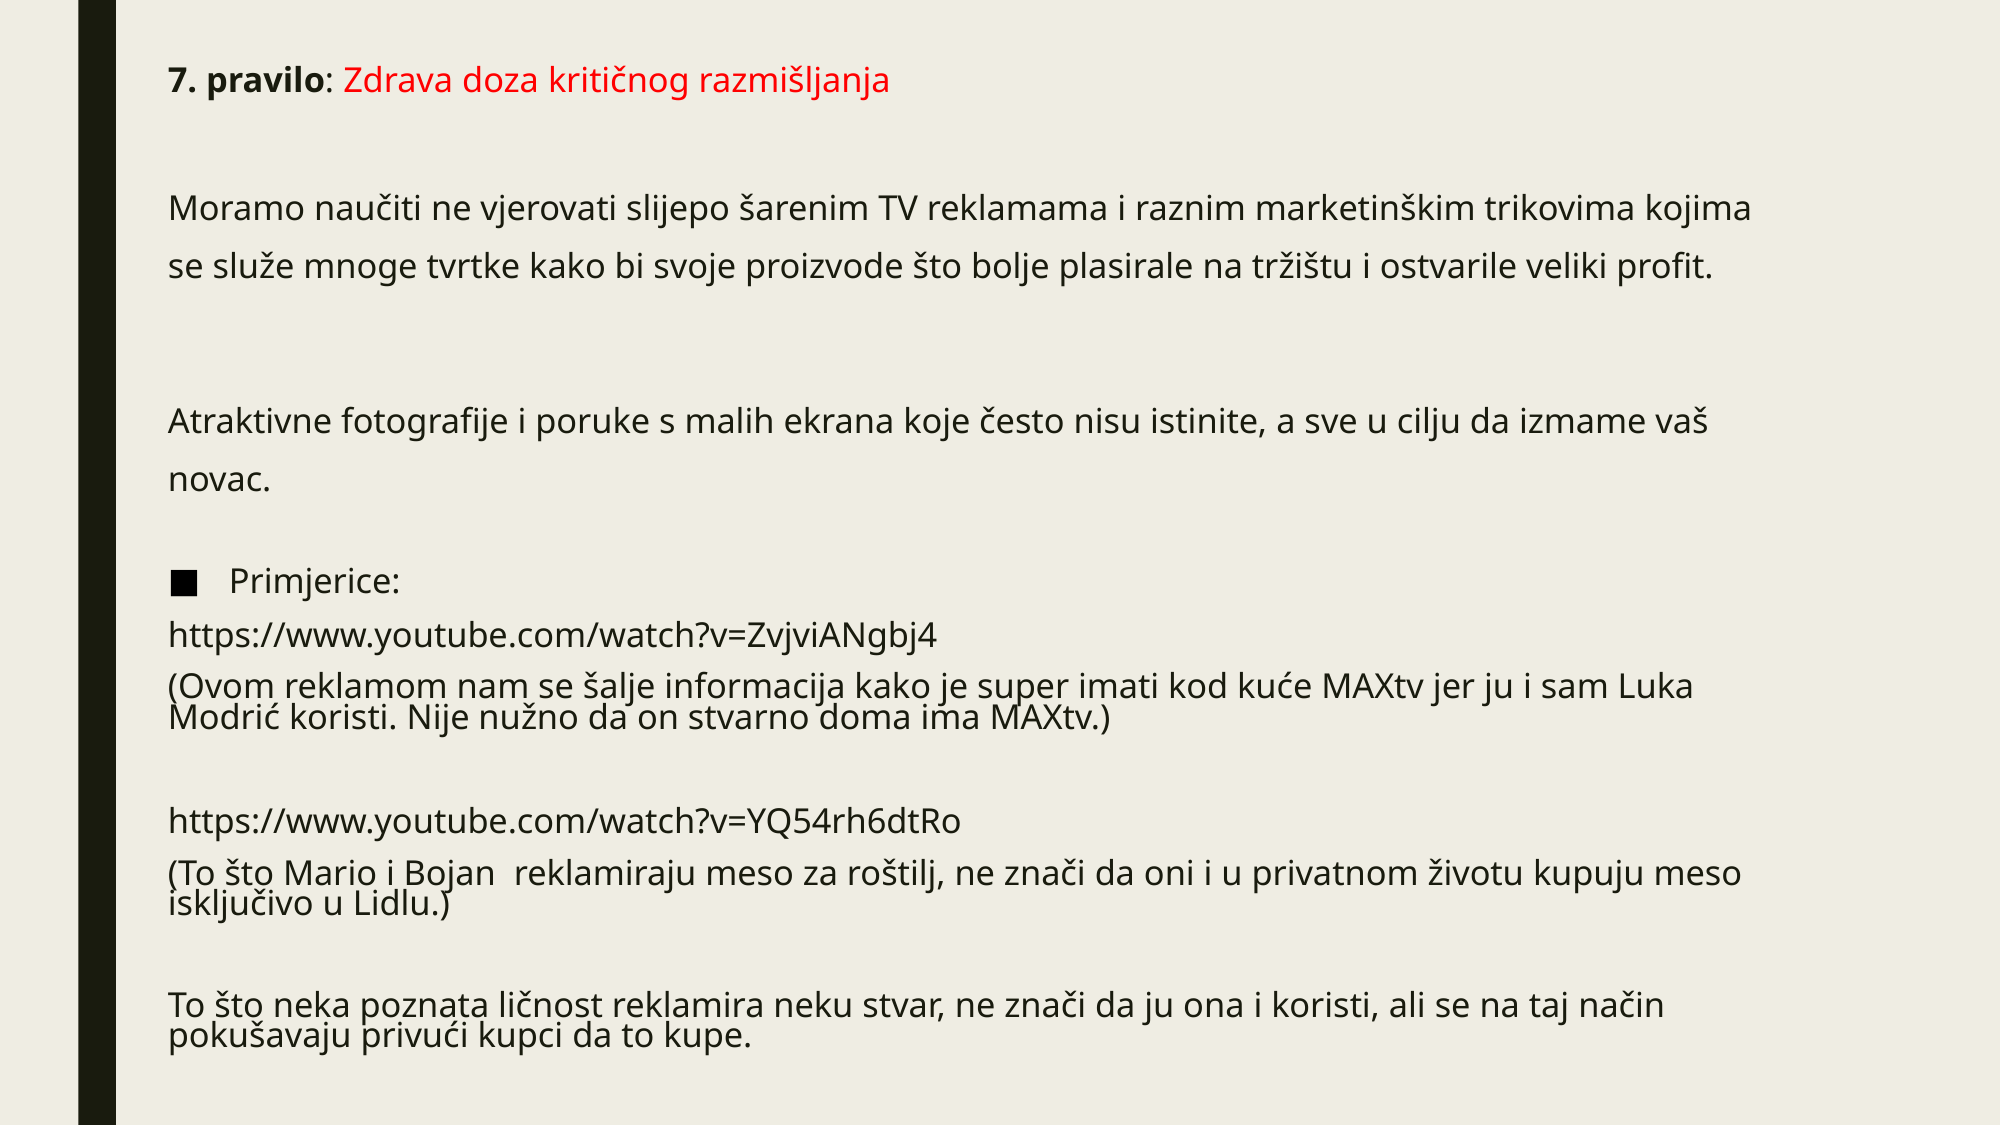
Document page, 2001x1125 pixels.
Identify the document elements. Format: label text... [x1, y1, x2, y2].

list 7. pravilo: Zdrava doza kritičnog razmišljanja Moramo naučiti ne vjerovati slijepo šarenim TV reklamama i raznim marketinškim trikovima kojima se služe mnoge tvrtke kako bi svoje proizvode što bolje plasirale na tržištu i ostvarile veliki profit. Atraktivne fotografije i poruke s malih ekrana koje često nisu istinite, a sve u cilju da izmame vaš novac. Primjerice: https://www.youtube.com/watch?v=ZvjviANgbj4 (Ovom reklamom nam se šalje informacija kako je super imati kod kuće MAXtv jer ju i sam Luka Modrić koristi. Nije nužno da on stvarno doma ima MAXtv.) https://www.youtube.com/watch?v=YQ54rh6dtRo (To što Mario i Bojan reklamiraju meso za roštilj, ne znači da oni i u privatnom životu kupuju meso isključivo u Lidlu.) To što neka poznata ličnost reklamira neku stvar, ne znači da ju ona i koristi, ali se na taj način pokušavaju privući kupci da to kupe. [152, 60, 1801, 1080]
